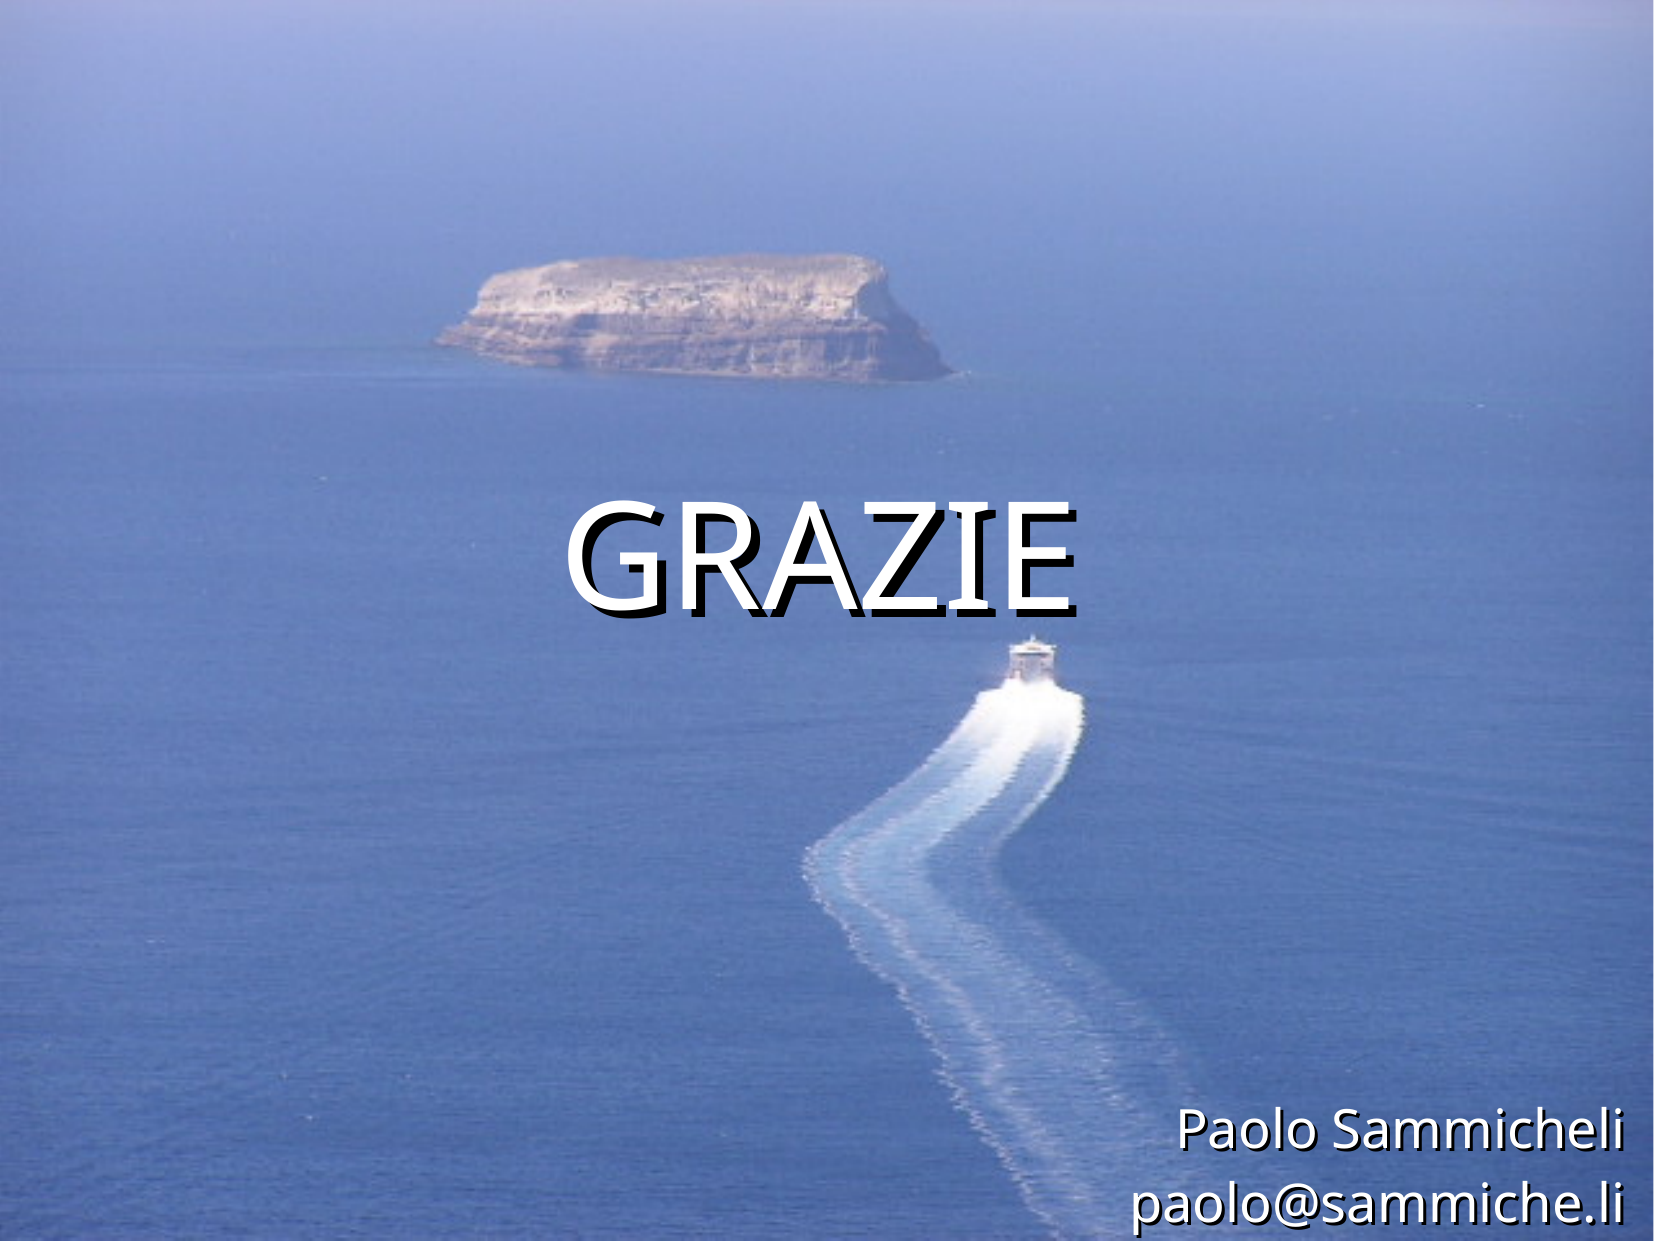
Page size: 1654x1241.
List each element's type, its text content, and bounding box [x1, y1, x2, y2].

text_box GRAZIE [545, 441, 1242, 625]
picture [0, 0, 1654, 1241]
text_box Paolo Sammicheli paolo@sammiche.li [551, 1083, 1641, 1220]
